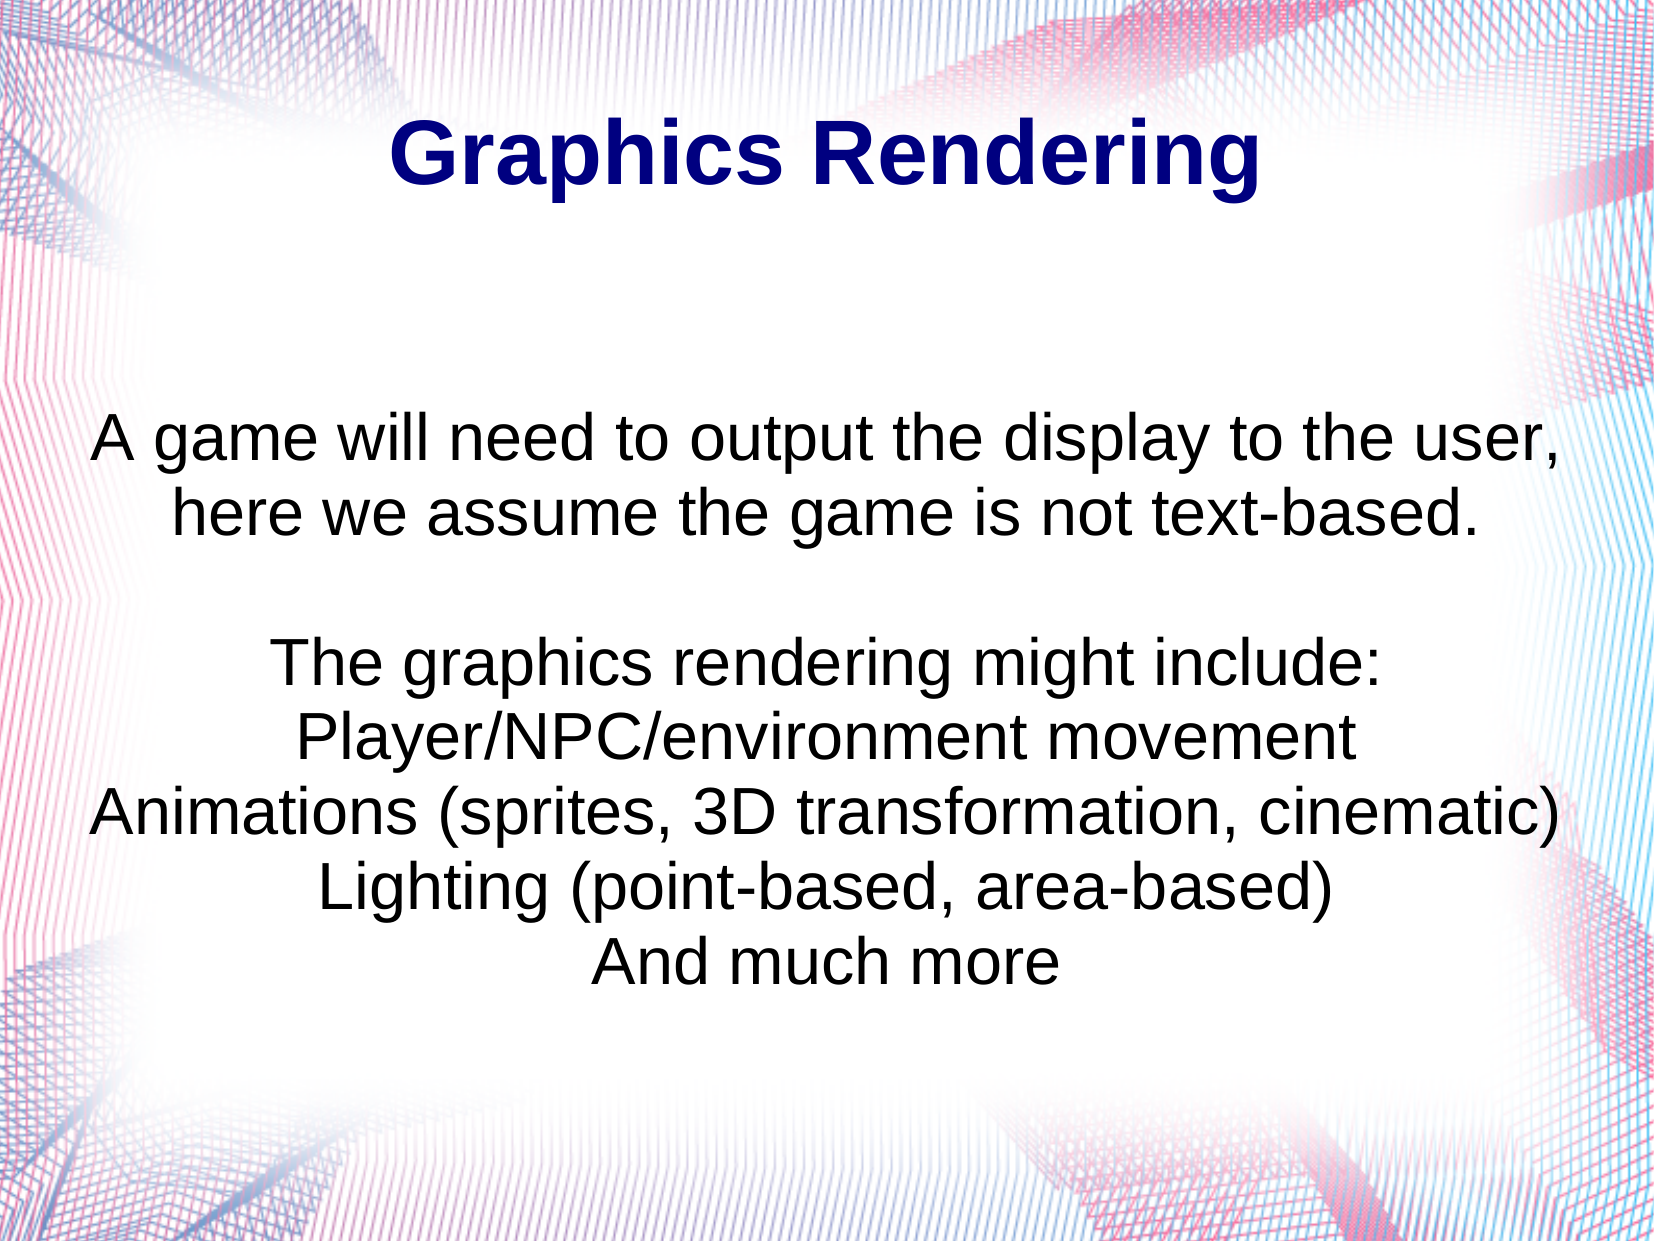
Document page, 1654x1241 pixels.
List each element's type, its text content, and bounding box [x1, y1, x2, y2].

title Graphics Rendering [82, 49, 1571, 257]
subtitle A game will need to output the display to the user, here we assume the game is not text-based. The graphics rendering might include: Player/NPC/environment movement Animations (sprites, 3D transformation, cinematic) Lighting (point-based, area-based) And much more [82, 290, 1571, 1109]
picture [0, 0, 1654, 1241]
